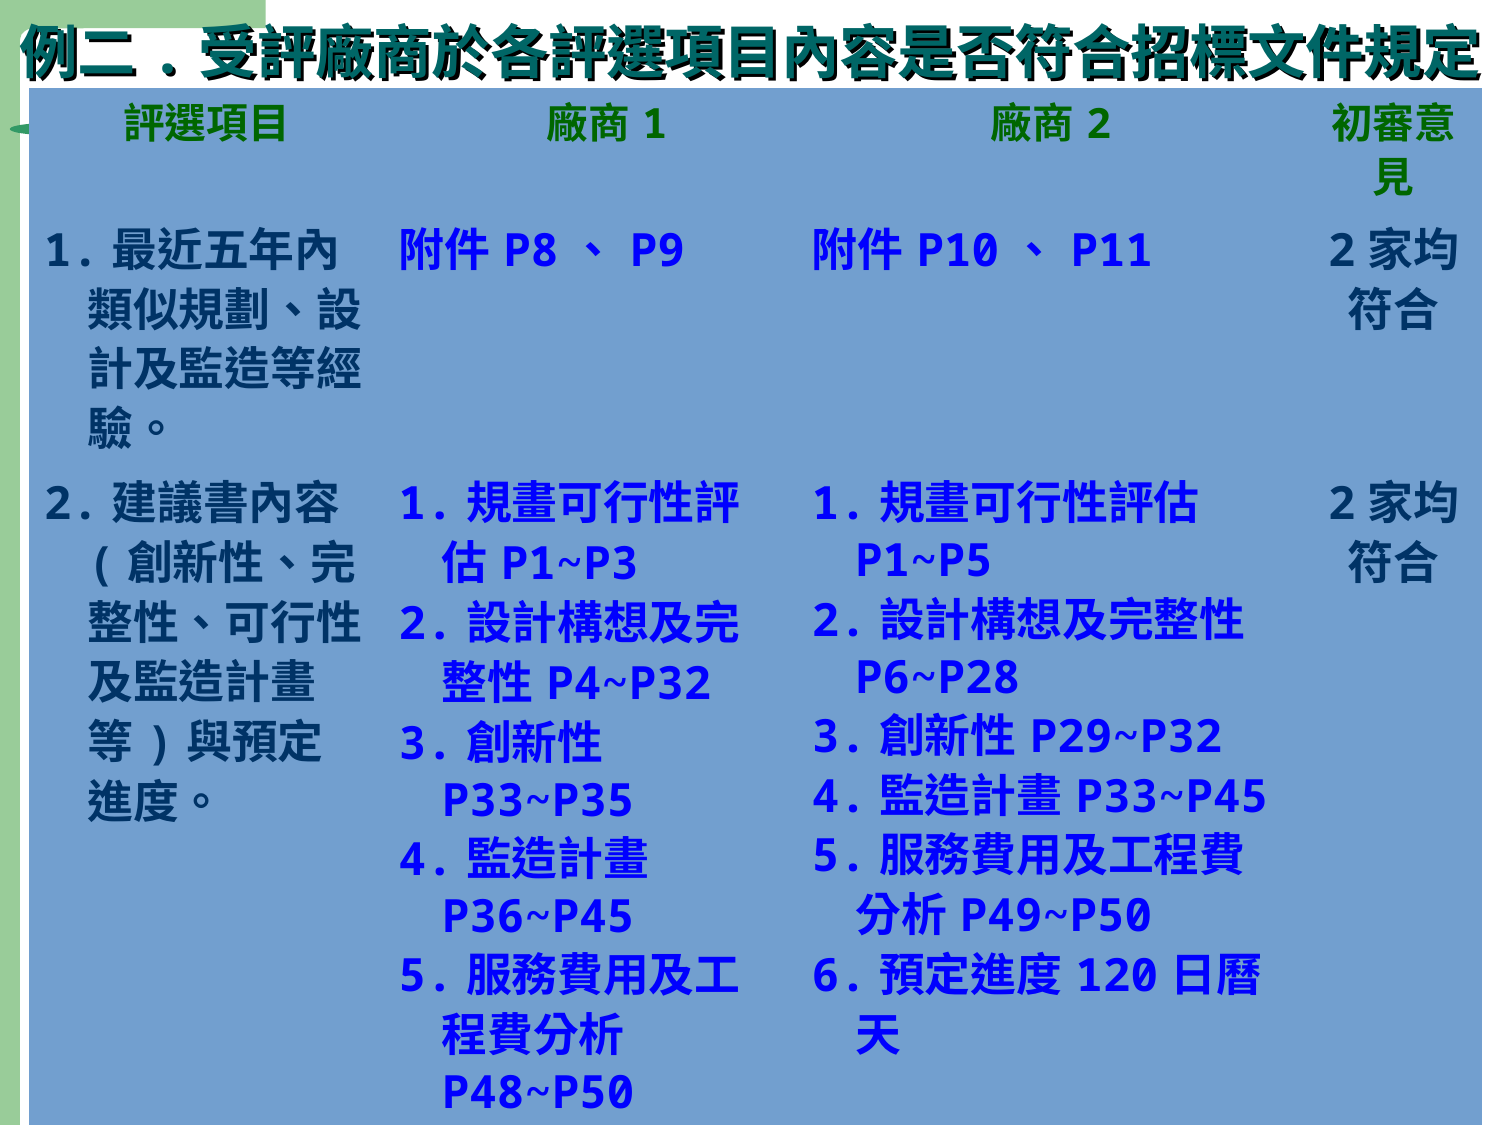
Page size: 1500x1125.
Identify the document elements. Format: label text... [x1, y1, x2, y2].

text_box [1482, 90, 1491, 166]
table_cell 1.規畫可行性評估P1~P5 2.設計構想及完整性P6~P28 3.創新性P29~P32 4.監造計畫P33~P45 5.服務費用及工程費分析P49~P50 6.預定進度120日曆天 [797, 465, 1305, 1125]
table_header 初審意見 [1305, 88, 1482, 211]
table_cell 2.建議書內容(創新性、完整性、可行性及監造計畫等)與預定進度。 [29, 465, 384, 1125]
table_header 廠商2 [797, 88, 1305, 211]
table_header 廠商1 [384, 88, 797, 211]
table_cell 2家均符合 [1305, 211, 1482, 465]
table_cell 附件P8、P9 [384, 211, 797, 465]
table_cell 2家均符合 [1305, 465, 1482, 1125]
title 例二.受評廠商於各評選項目內容是否符合招標文件規定 [0, 7, 1500, 102]
table_header 評選項目 [29, 88, 384, 211]
table_cell 1.最近五年內類似規劃、設計及監造等經驗。 [29, 211, 384, 465]
table_cell 附件P10、P11 [797, 211, 1305, 465]
table_cell 1.規畫可行性評估P1~P3 2.設計構想及完整性P4~P32 3.創新性P33~P35 4.監造計畫P36~P45 5.服務費用及工程費分析P48~P50 6.預定進度90日曆天 [384, 465, 797, 1125]
